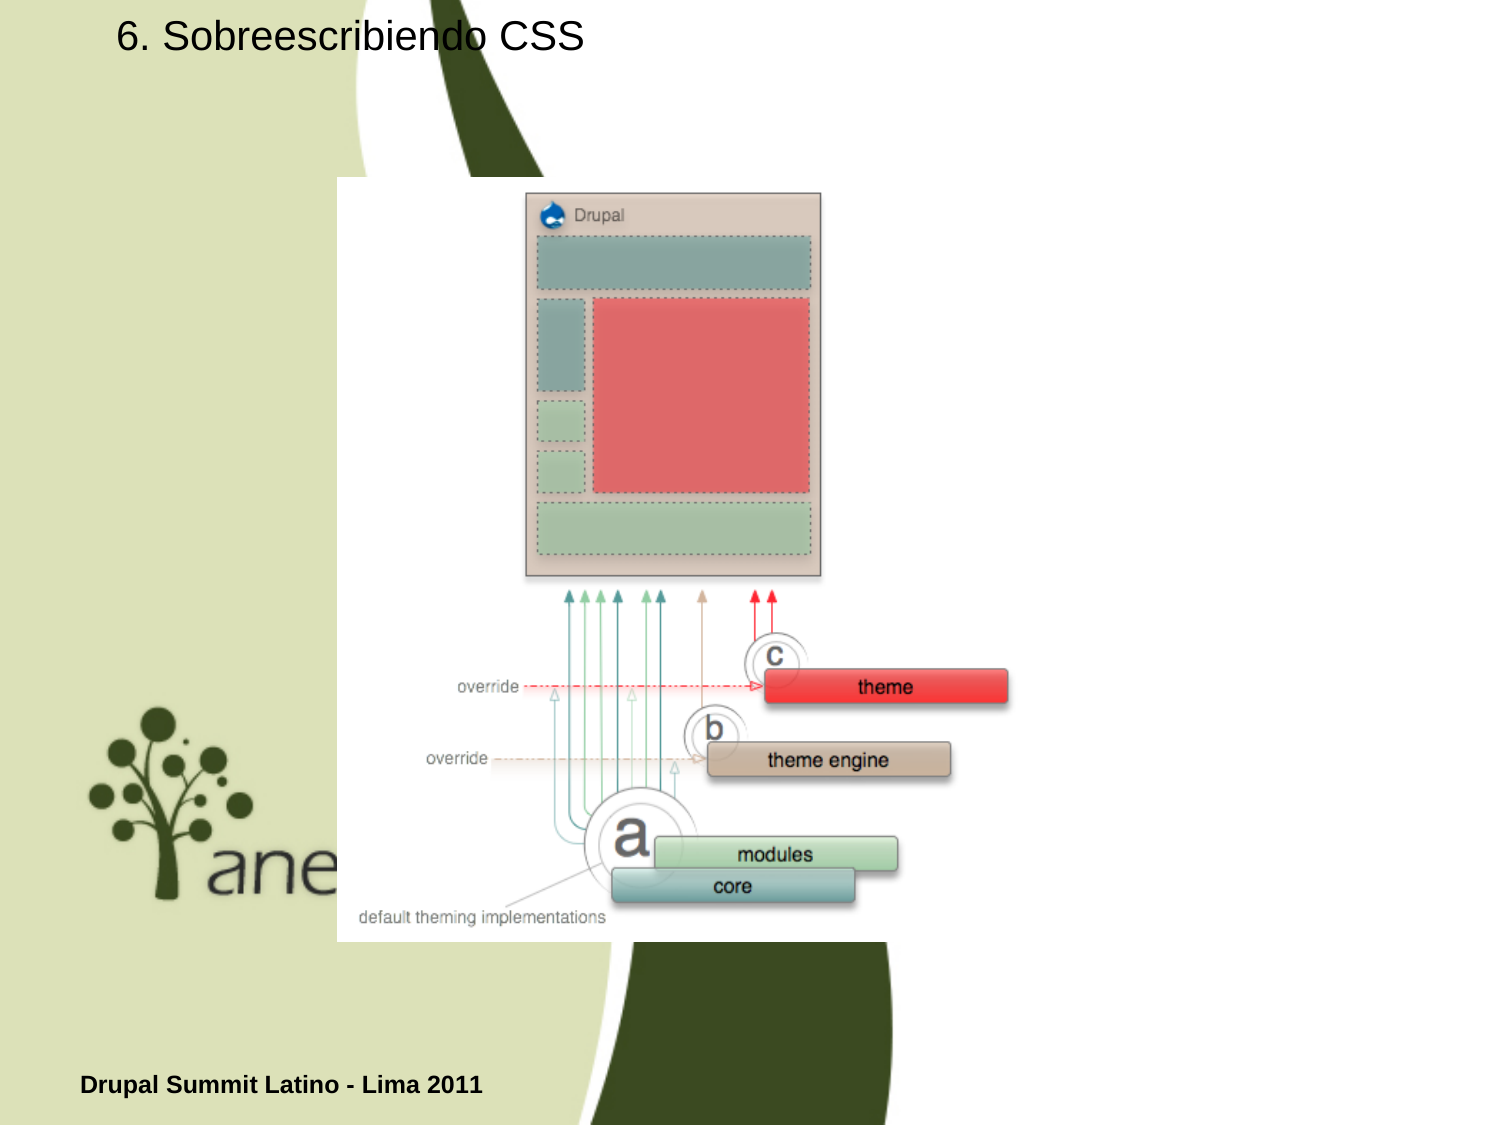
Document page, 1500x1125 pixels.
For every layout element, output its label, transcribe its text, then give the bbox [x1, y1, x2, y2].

picture [0, 0, 1500, 1125]
text_box Drupal Summit Latino - Lima 2011 [65, 1060, 1066, 1106]
text_box 6. Sobreescribiendo CSS [101, 0, 828, 119]
